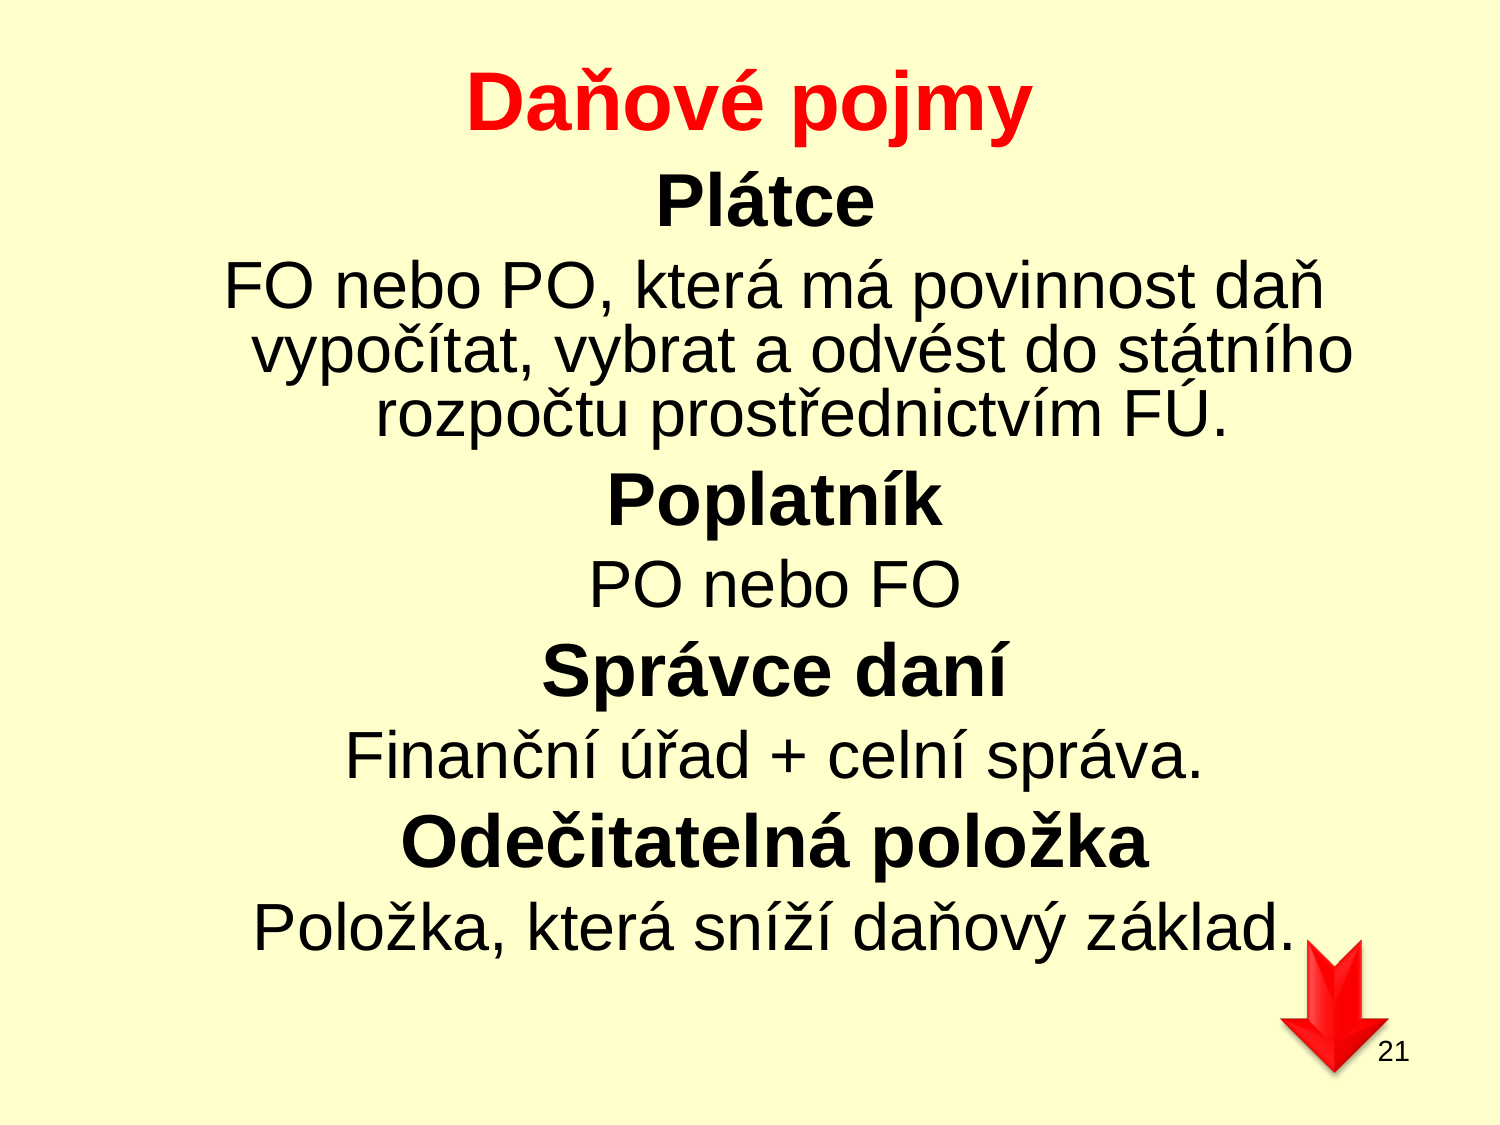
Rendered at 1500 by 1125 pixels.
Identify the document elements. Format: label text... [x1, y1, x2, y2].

text_box <číslo> [1074, 1024, 1426, 1103]
list Plátce FO nebo PO, která má povinnost daň vypočítat, vybrat a odvést do státního rozpočtu prostřednictvím FÚ. Poplatník PO nebo FO Správce daní Finanční úřad + celní správa. Odečitatelná položka Položka, která sníží daňový základ. [100, 160, 1451, 1125]
title Daňové pojmy [75, 39, 1426, 155]
picture [1271, 934, 1399, 1087]
